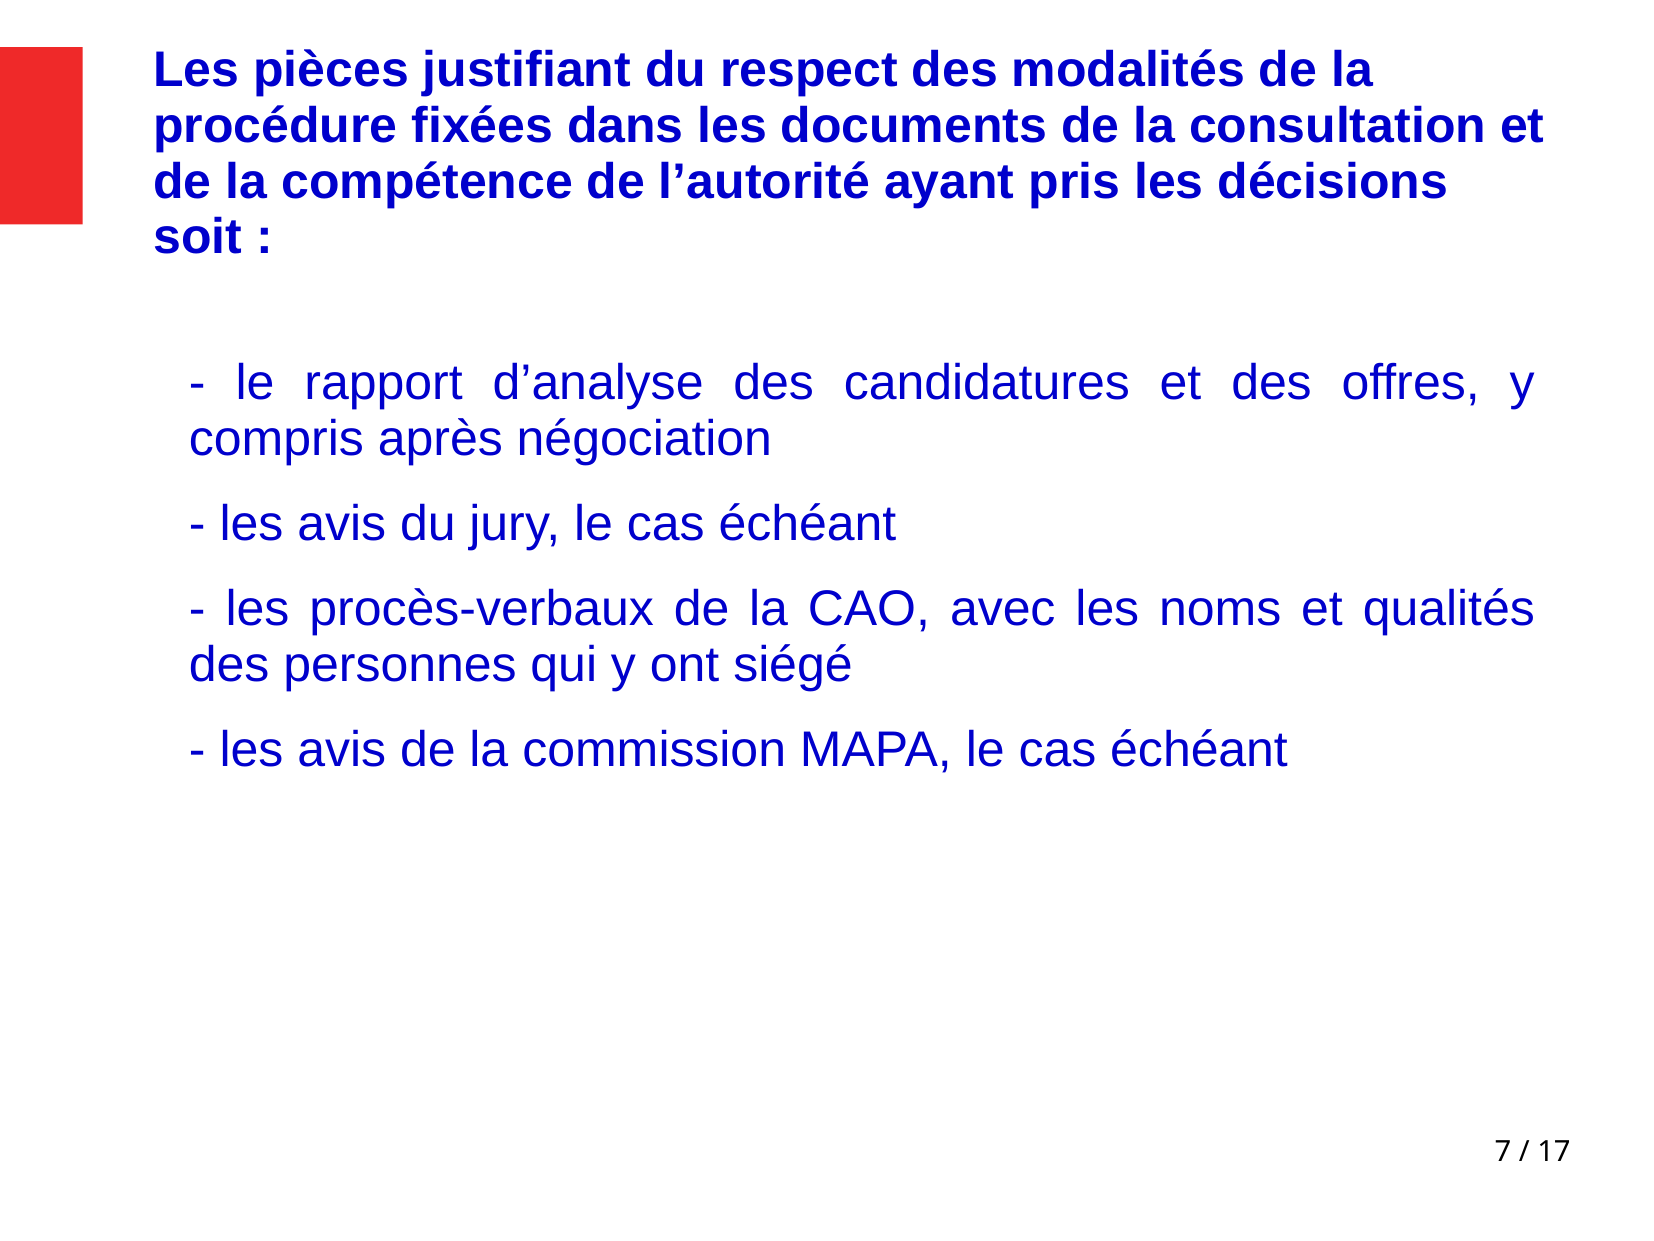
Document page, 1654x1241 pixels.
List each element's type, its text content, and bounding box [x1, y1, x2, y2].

title Les pièces justifiant du respect des modalités de la procédure fixées dans les documents de la consultation et de la compétence de l’autorité ayant pris les décisions soit : [118, 23, 1571, 283]
list - le rapport d’analyse des candidatures et des offres, y compris après négociation - les avis du jury, le cas échéant - les procès-verbaux de la CAO, avec les noms et qualités des personnes qui y ont siégé - les avis de la commission MAPA, le cas échéant [118, 354, 1536, 1074]
